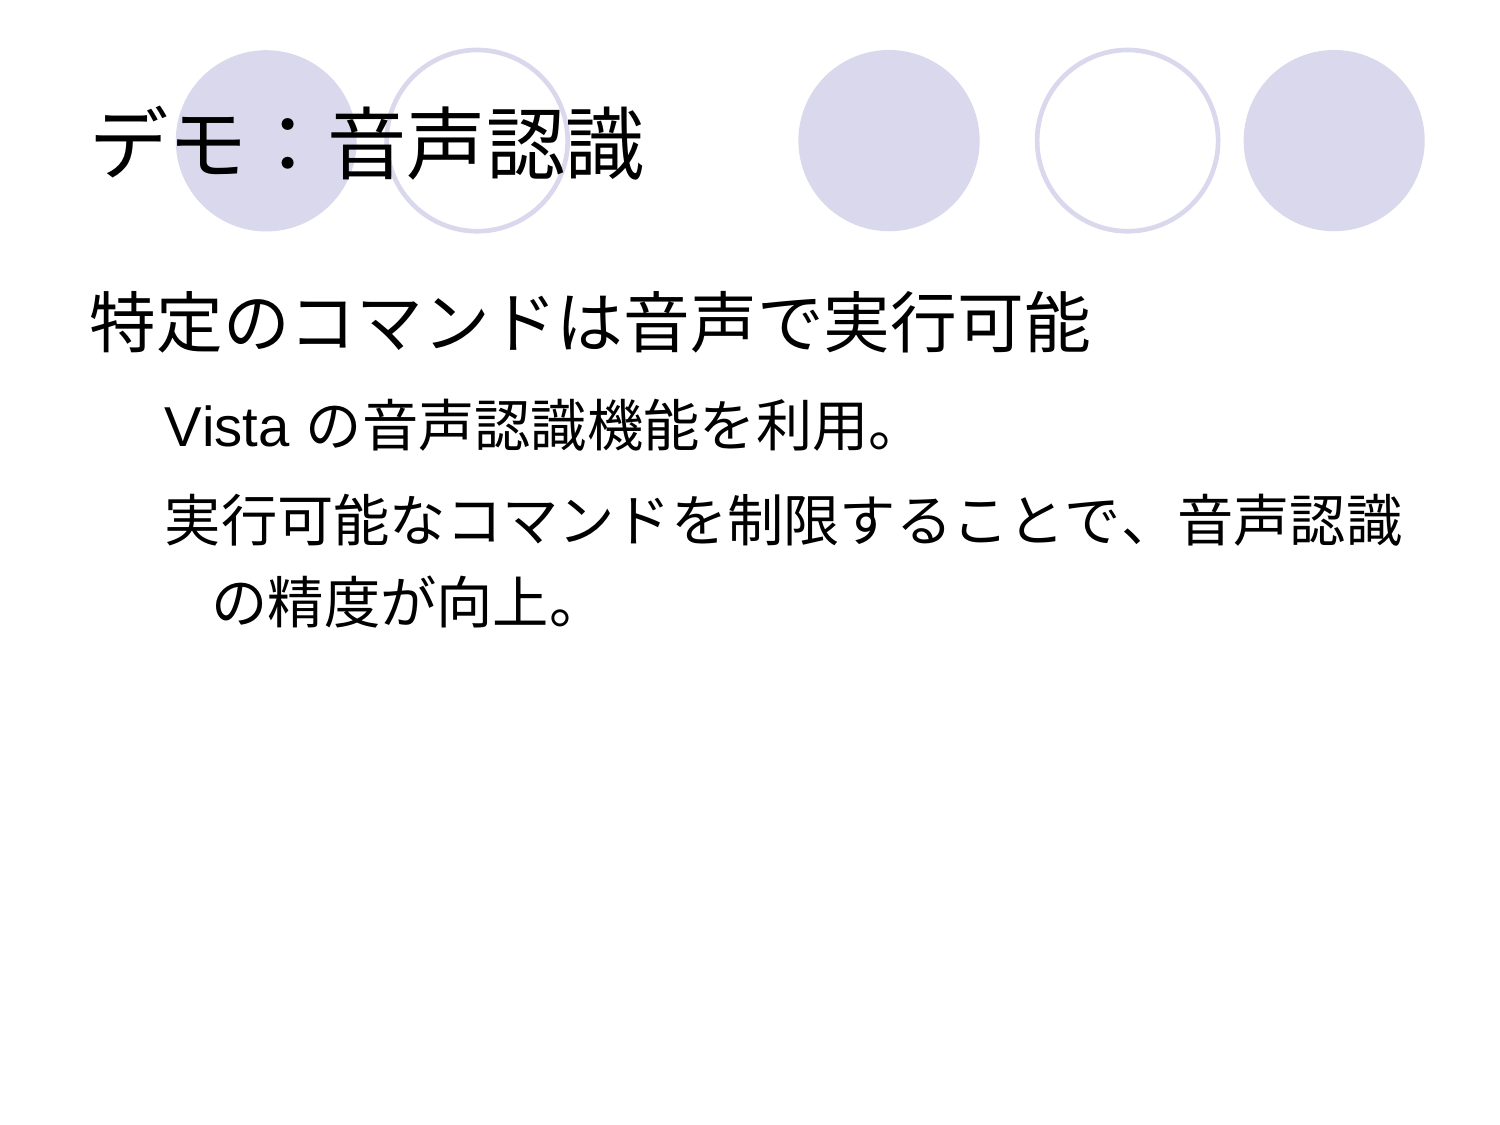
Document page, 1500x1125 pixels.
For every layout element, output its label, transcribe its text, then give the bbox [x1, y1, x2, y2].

list 特定のコマンドは音声で実行可能 Vista の音声認識機能を利用。 実行可能なコマンドを制限することで、音声認識の精度が向上。 [75, 262, 1426, 1006]
title デモ：音声認識 [75, 45, 1426, 233]
